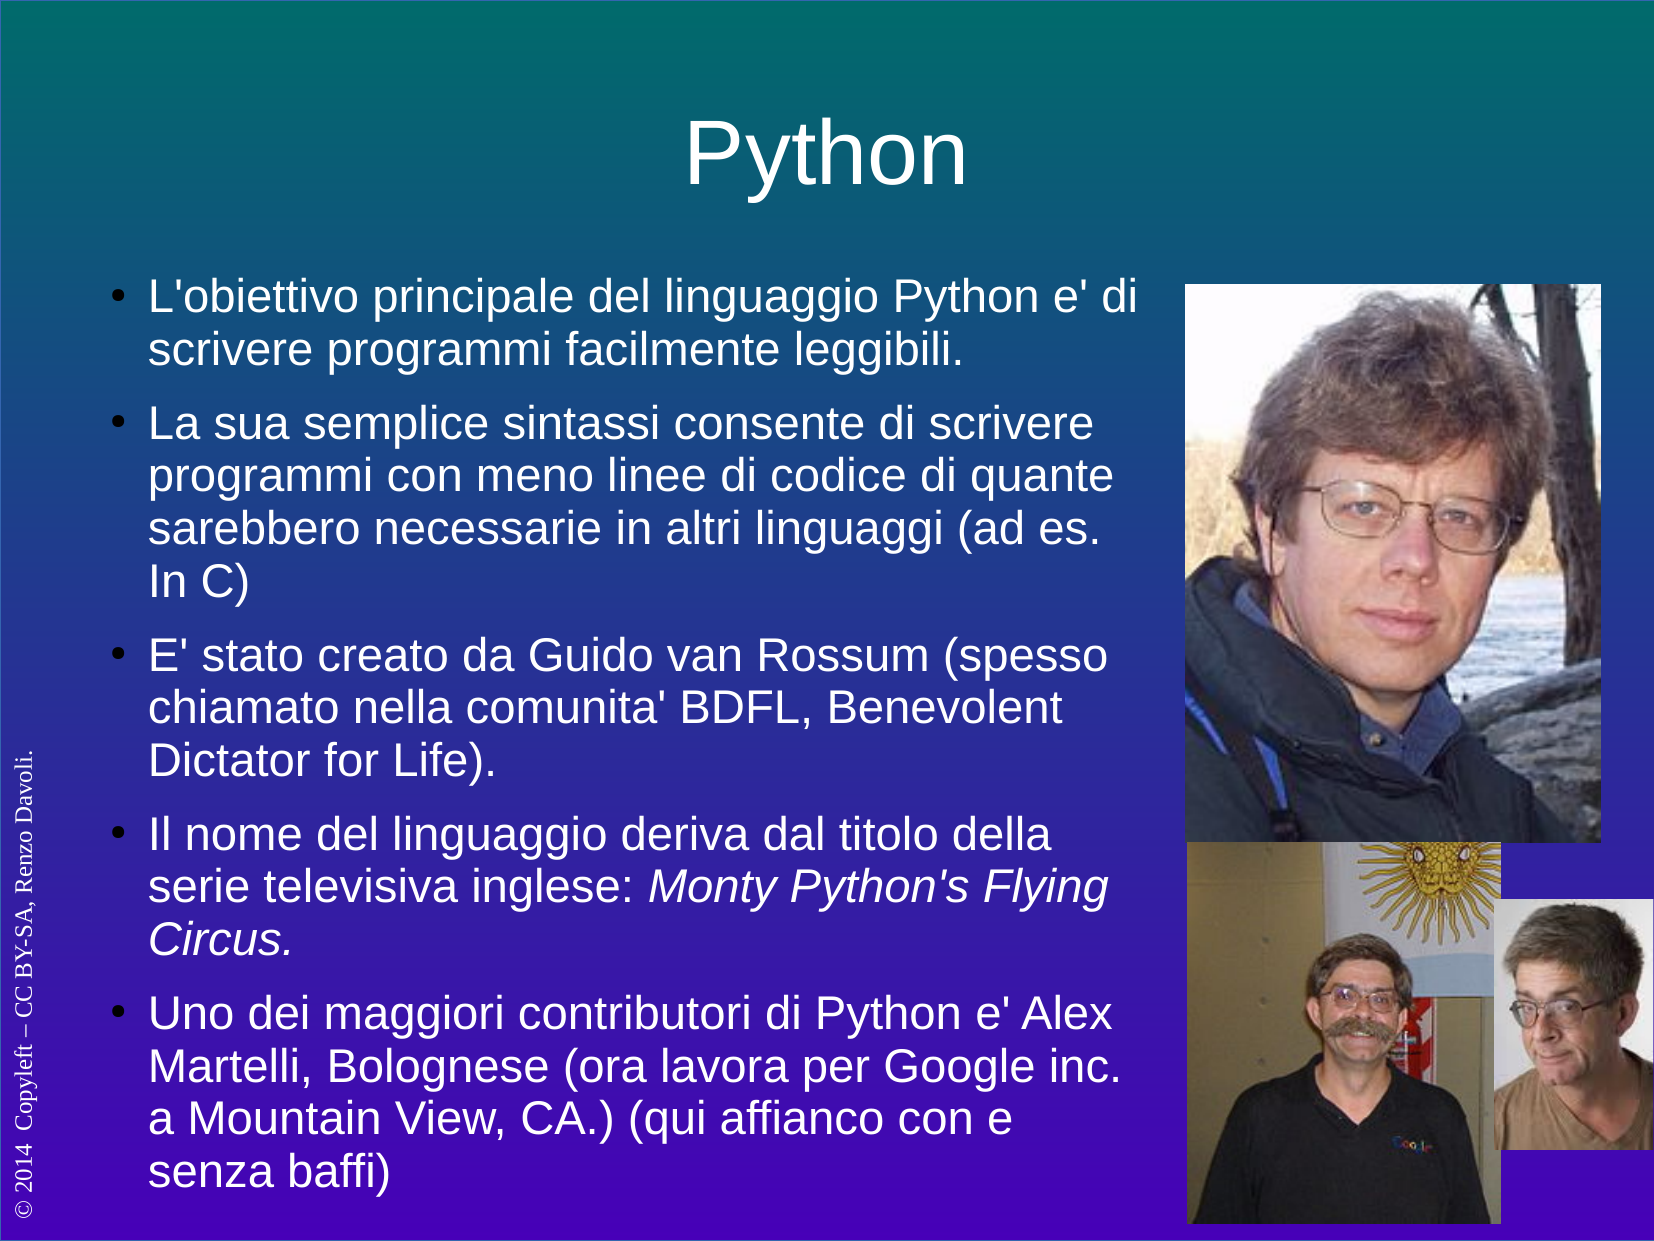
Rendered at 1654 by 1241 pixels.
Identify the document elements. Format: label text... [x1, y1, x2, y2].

list L'obiettivo principale del linguaggio Python e' di scrivere programmi facilmente leggibili. La sua semplice sintassi consente di scrivere programmi con meno linee di codice di quante sarebbero necessarie in altri linguaggi (ad es. In C) E' stato creato da Guido van Rossum (spesso chiamato nella comunita' BDFL, Benevolent Dictator for Life). Il nome del linguaggio deriva dal titolo della serie televisiva inglese: Monty Python's Flying Circus. Uno dei maggiori contributori di Python e' Alex Martelli, Bolognese (ora lavora per Google inc. a Mountain View, CA.) (qui affianco con e senza baffi) [97, 270, 1141, 1201]
picture [1185, 284, 1654, 1224]
title Python [82, 49, 1571, 257]
